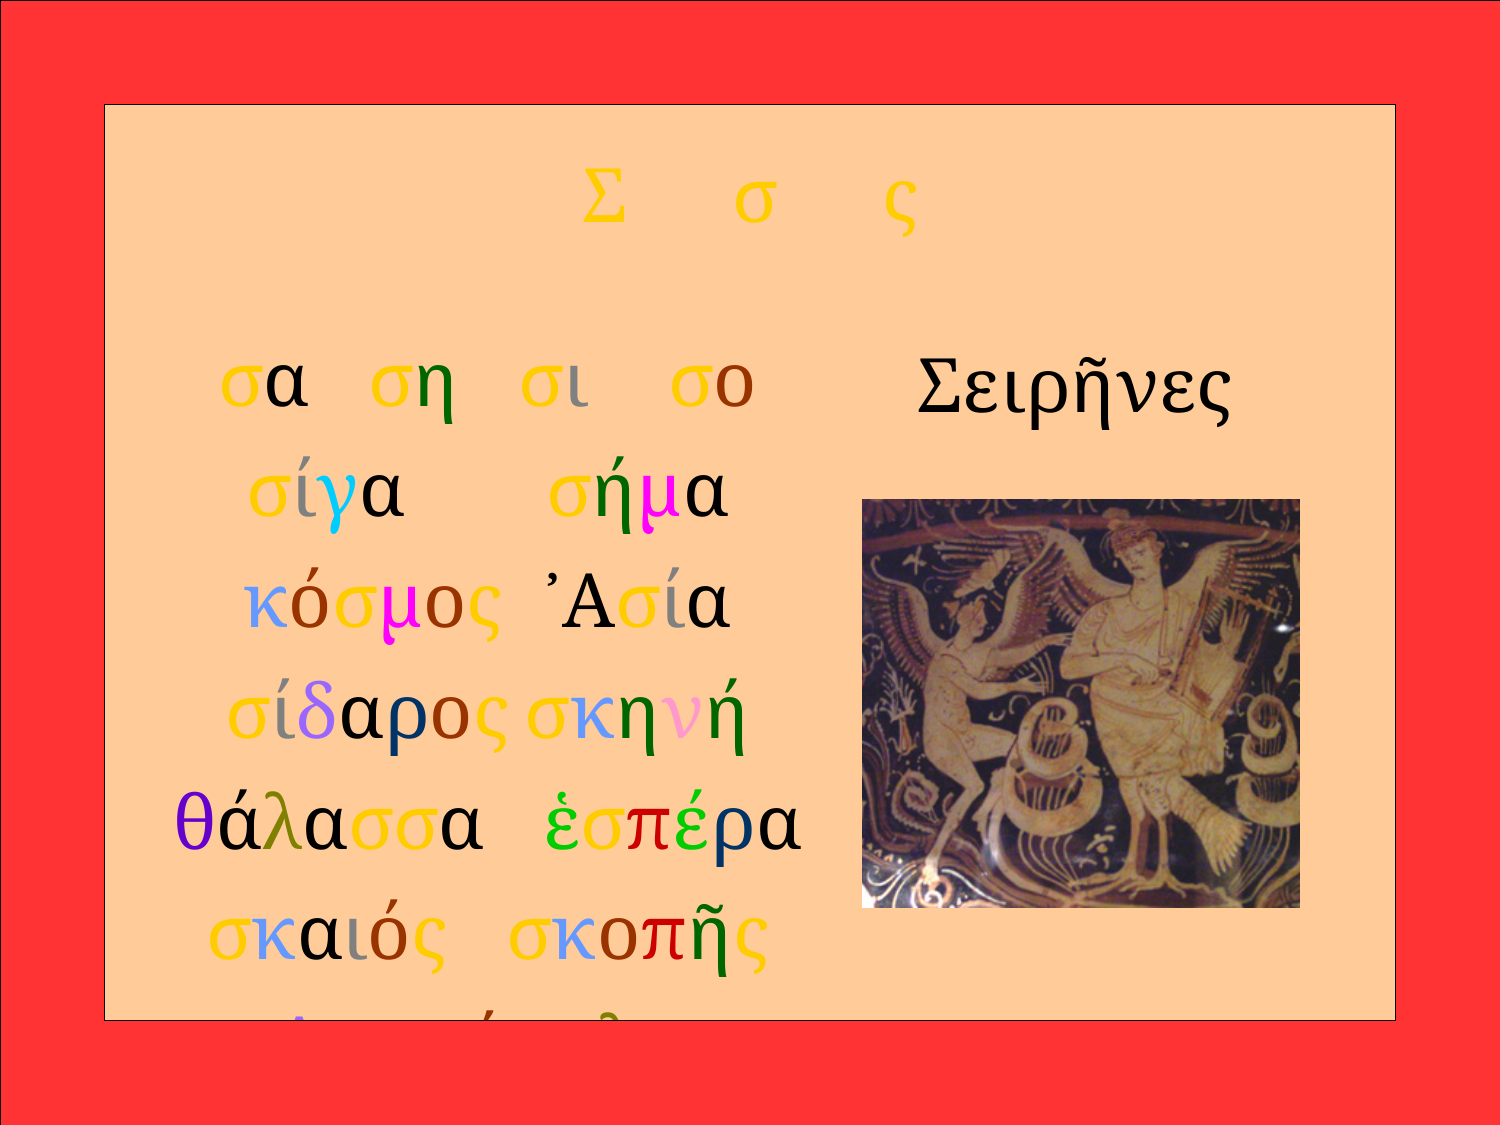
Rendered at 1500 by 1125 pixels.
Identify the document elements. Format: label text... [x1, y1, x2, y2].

picture [862, 499, 1300, 908]
list Σειρῆνες [762, 324, 1388, 1001]
list σα ση σι σο σίγα σήμα κόσμος ᾿Ασία σίδαρος σκηνή θάλασσα ἑσπέρα σκαιός σκοπῆς Δικαιόπολις [112, 324, 863, 1020]
text_box [0, 0, 1500, 1125]
title Σ σ ς [112, 105, 1388, 288]
